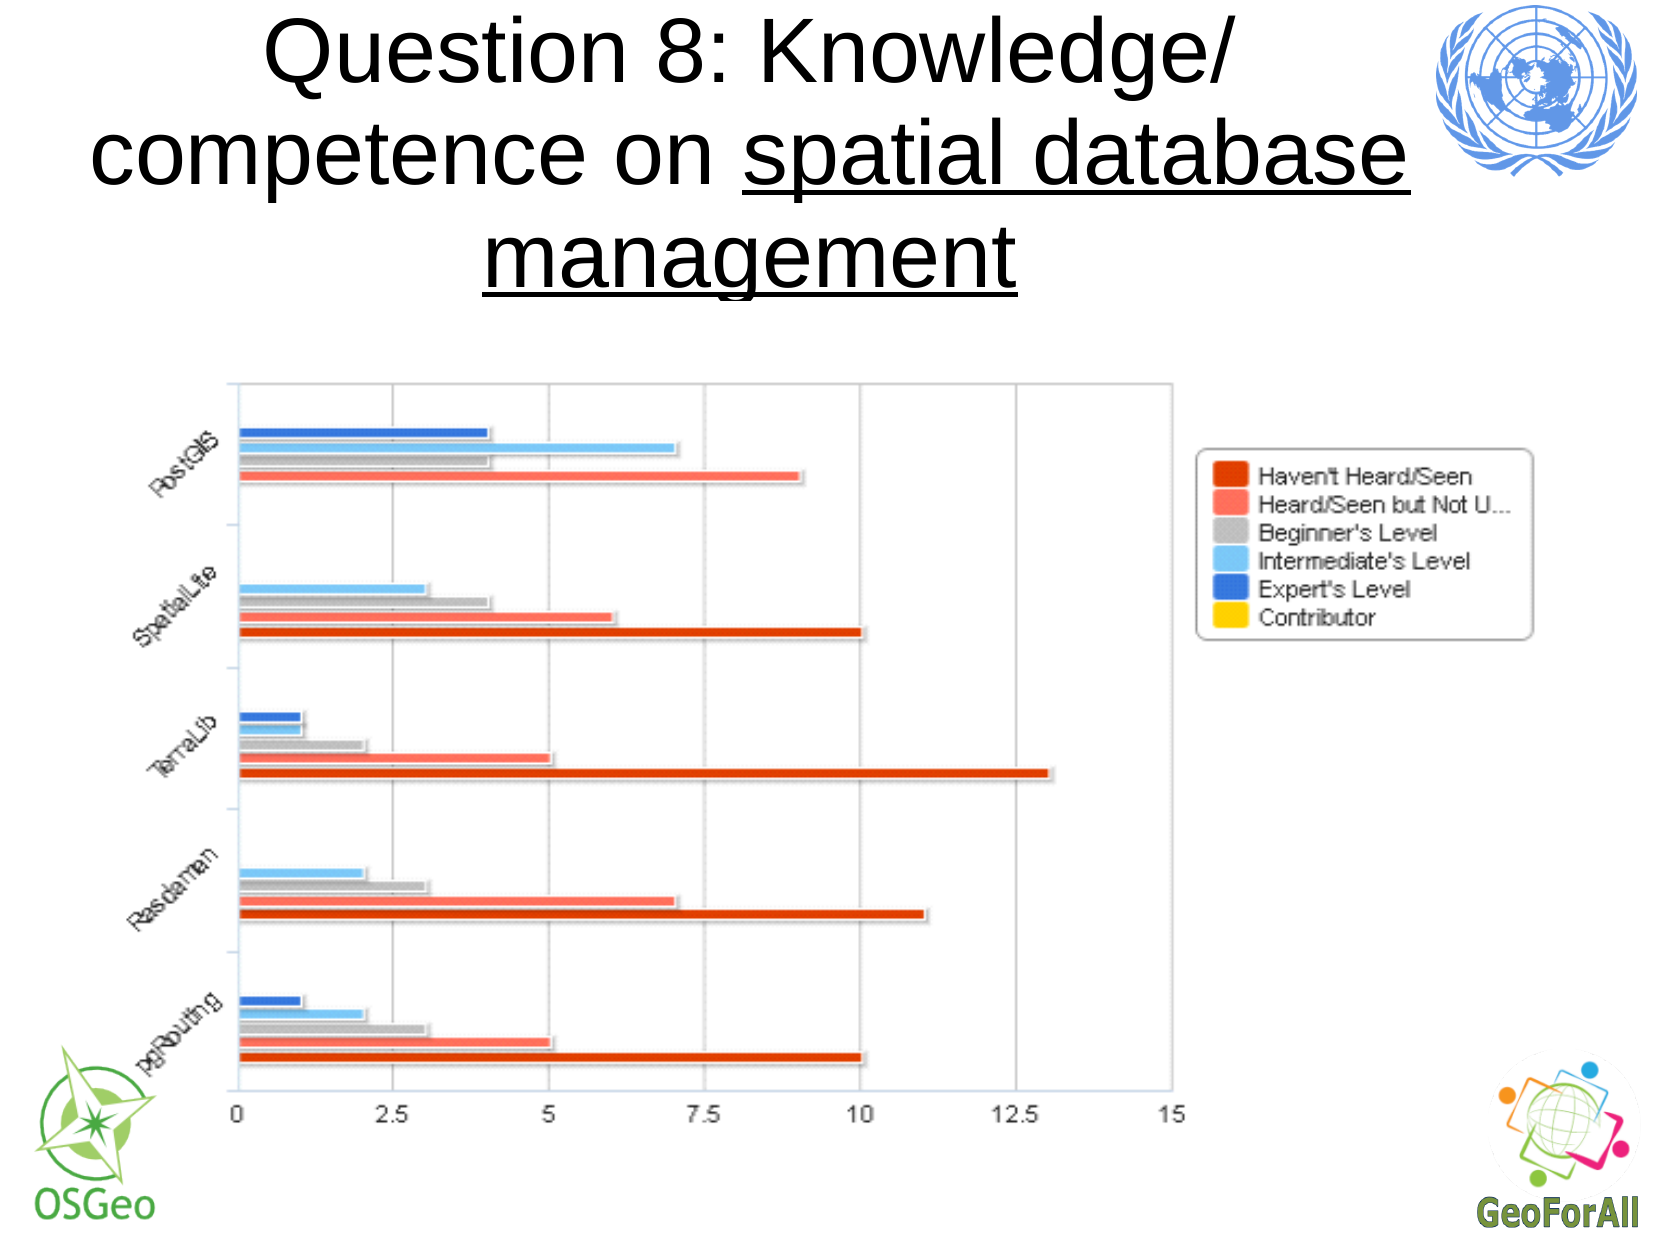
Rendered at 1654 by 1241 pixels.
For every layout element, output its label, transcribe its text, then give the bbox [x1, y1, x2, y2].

picture [6, 1043, 184, 1221]
title Question 8: Knowledge/ competence on spatial database management [5, 0, 1495, 307]
picture [1416, 5, 1654, 180]
chart [36, 301, 1613, 1214]
picture [1437, 1048, 1654, 1241]
